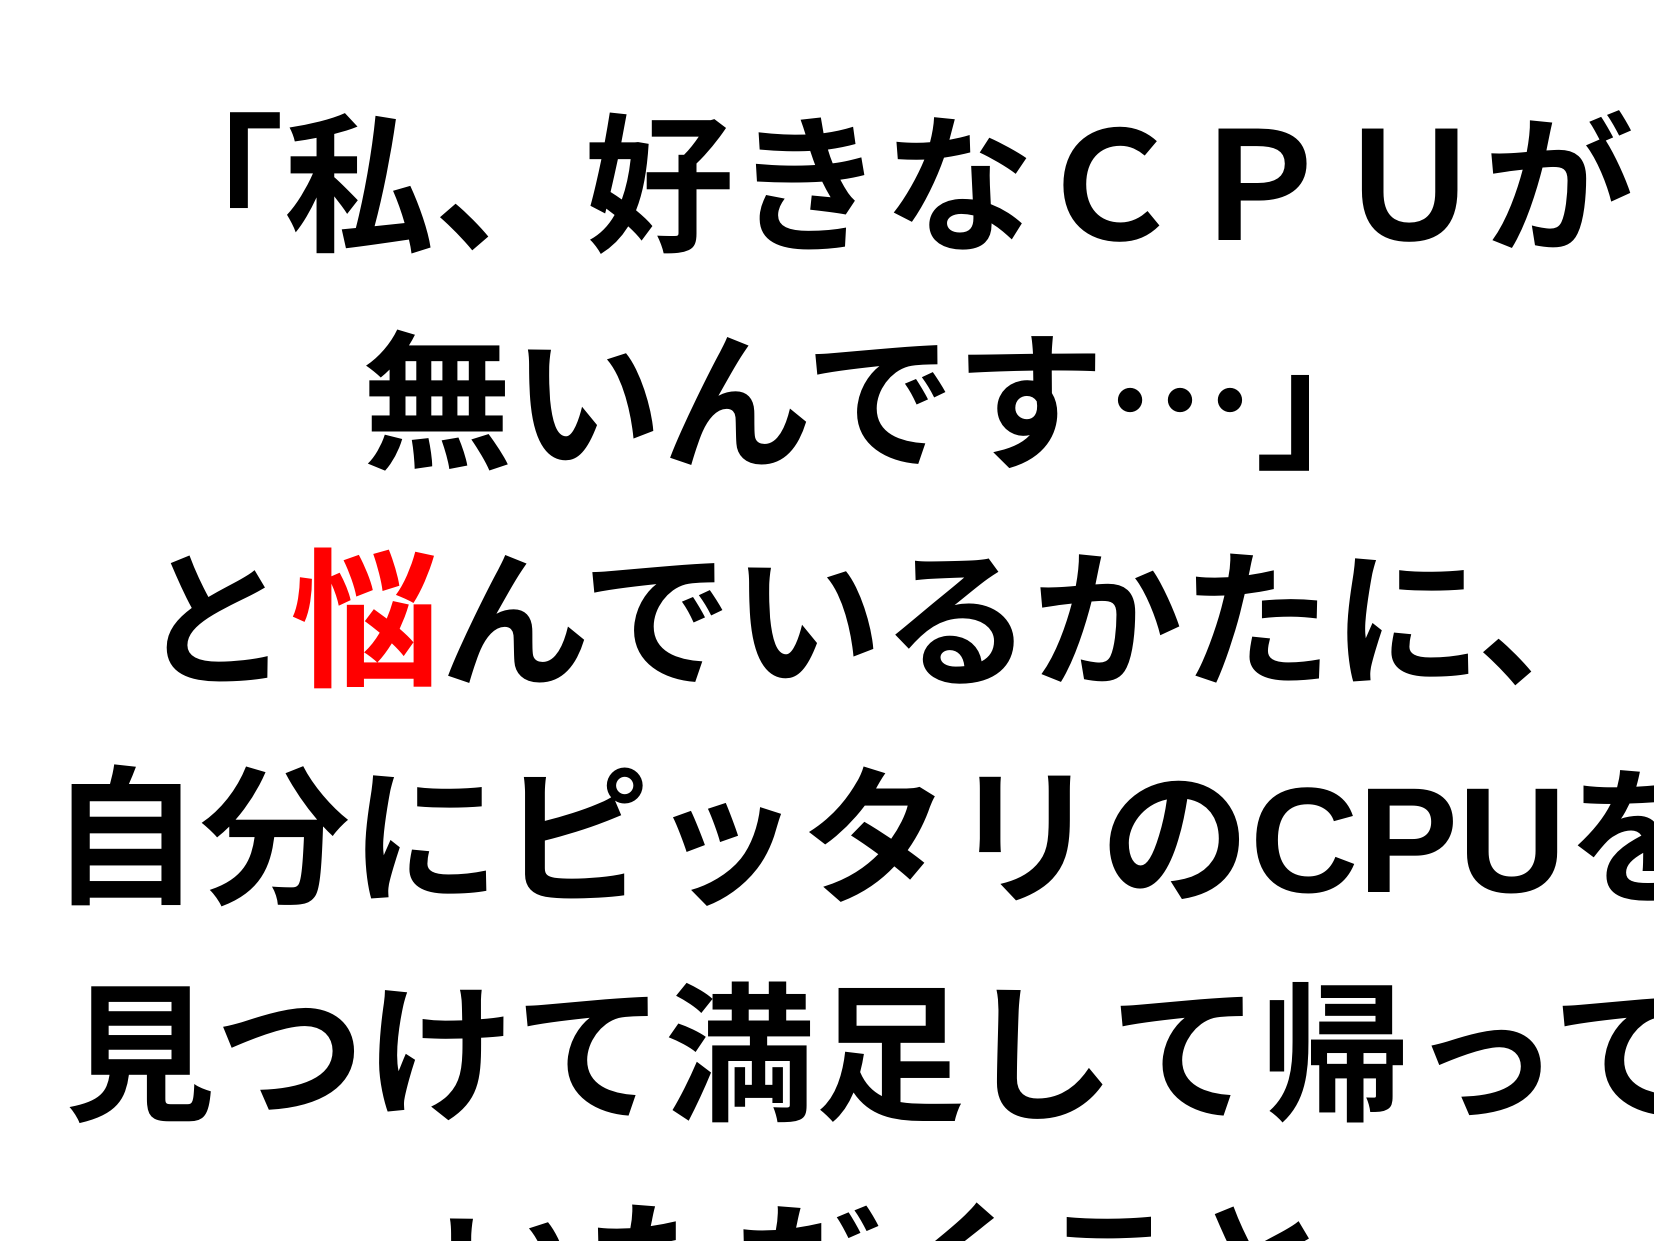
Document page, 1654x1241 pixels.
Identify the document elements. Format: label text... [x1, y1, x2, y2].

text_box 「私、好きなＣＰＵが 無いんです…」 と悩んでいるかたに、 自分にピッタリのCPUを 見つけて満足して帰って いただくこと [36, 59, 1603, 1049]
